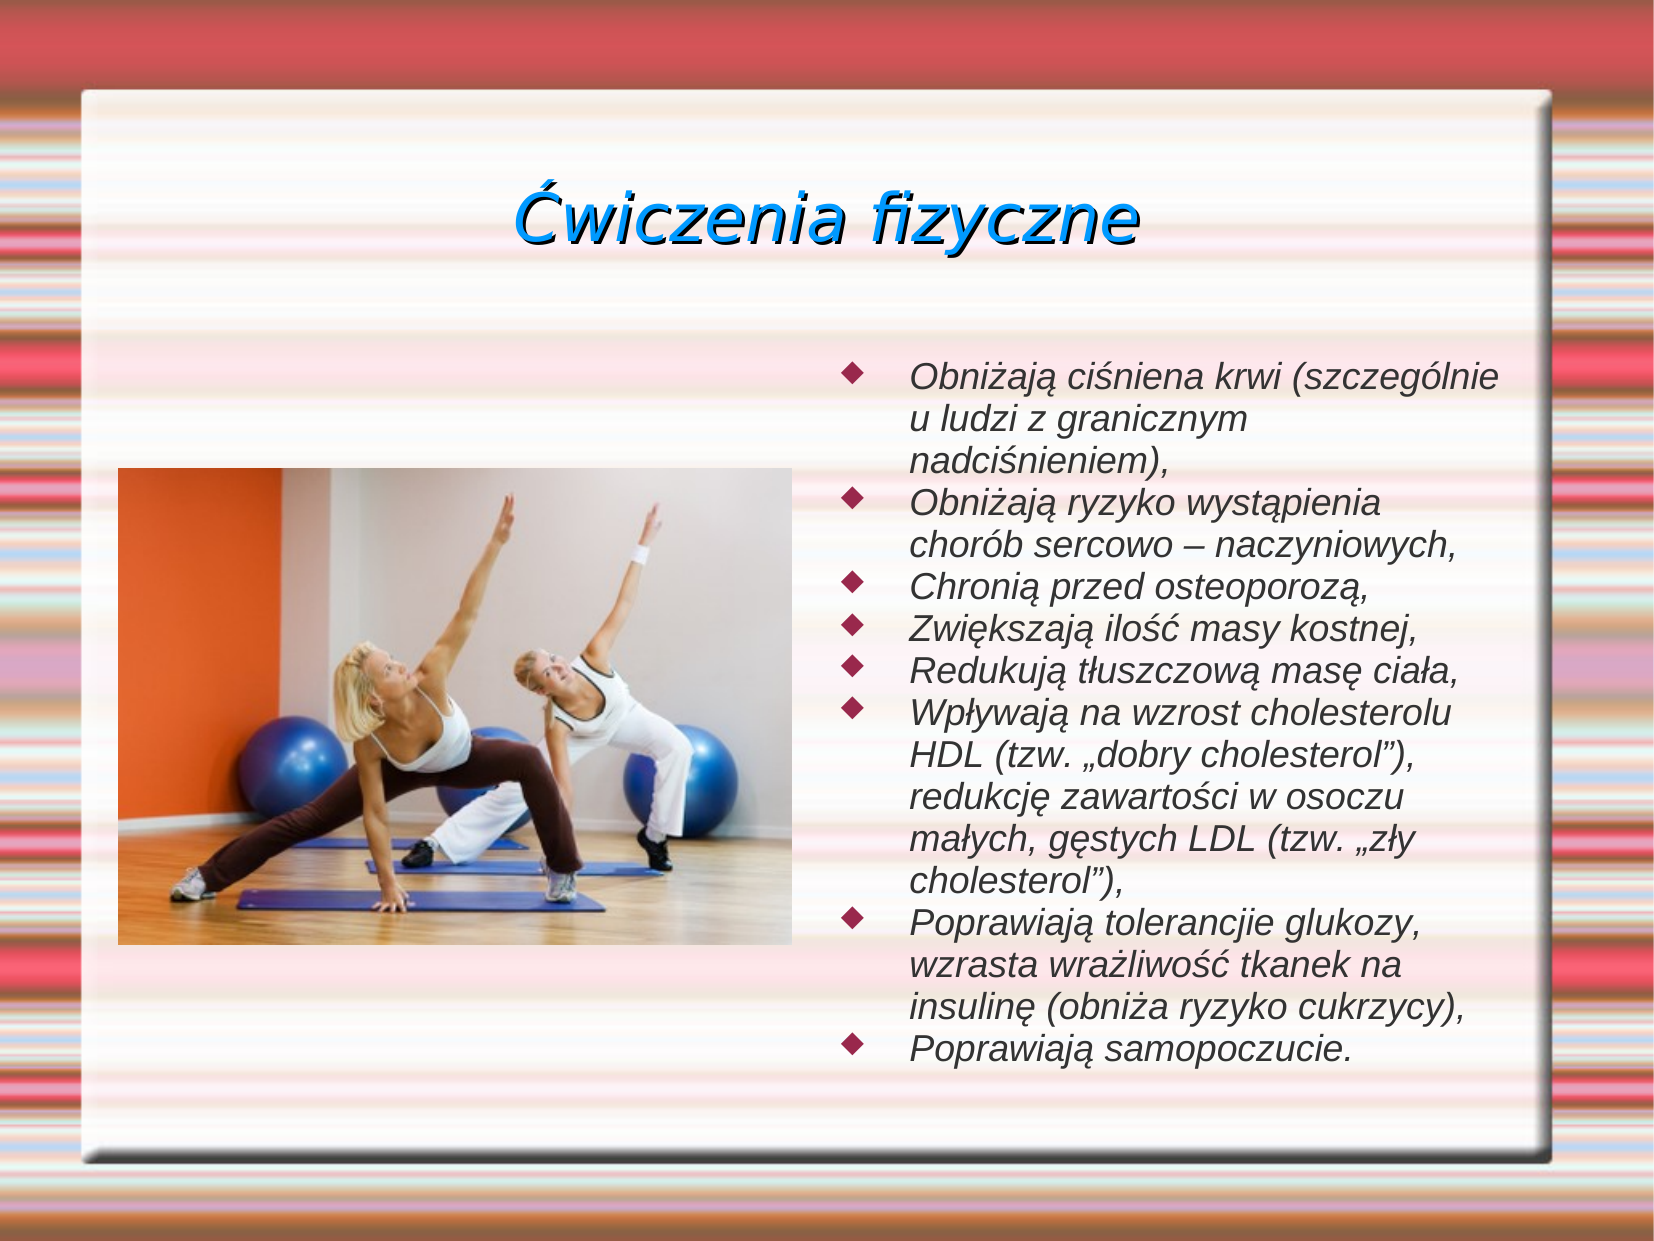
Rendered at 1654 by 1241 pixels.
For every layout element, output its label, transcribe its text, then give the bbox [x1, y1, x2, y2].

list Obniżają ciśniena krwi (szczególnie u ludzi z granicznym nadciśnieniem), Obniżają ryzyko wystąpienia chorób sercowo – naczyniowych, Chronią przed osteoporozą, Zwiększają ilość masy kostnej, Redukują tłuszczową masę ciała, Wpływają na wzrost cholesterolu HDL (tzw. „dobry cholesterol”), redukcję zawartości w osoczu małych, gęstych LDL (tzw. „zły cholesterol”), Poprawiają tolerancjie glukozy, wzrasta wrażliwość tkanek na insulinę (obniża ryzyko cukrzycy), Poprawiają samopoczucie. [826, 355, 1501, 1123]
picture [0, 0, 1654, 1241]
title Ćwiczenia fizyczne [121, 122, 1534, 315]
